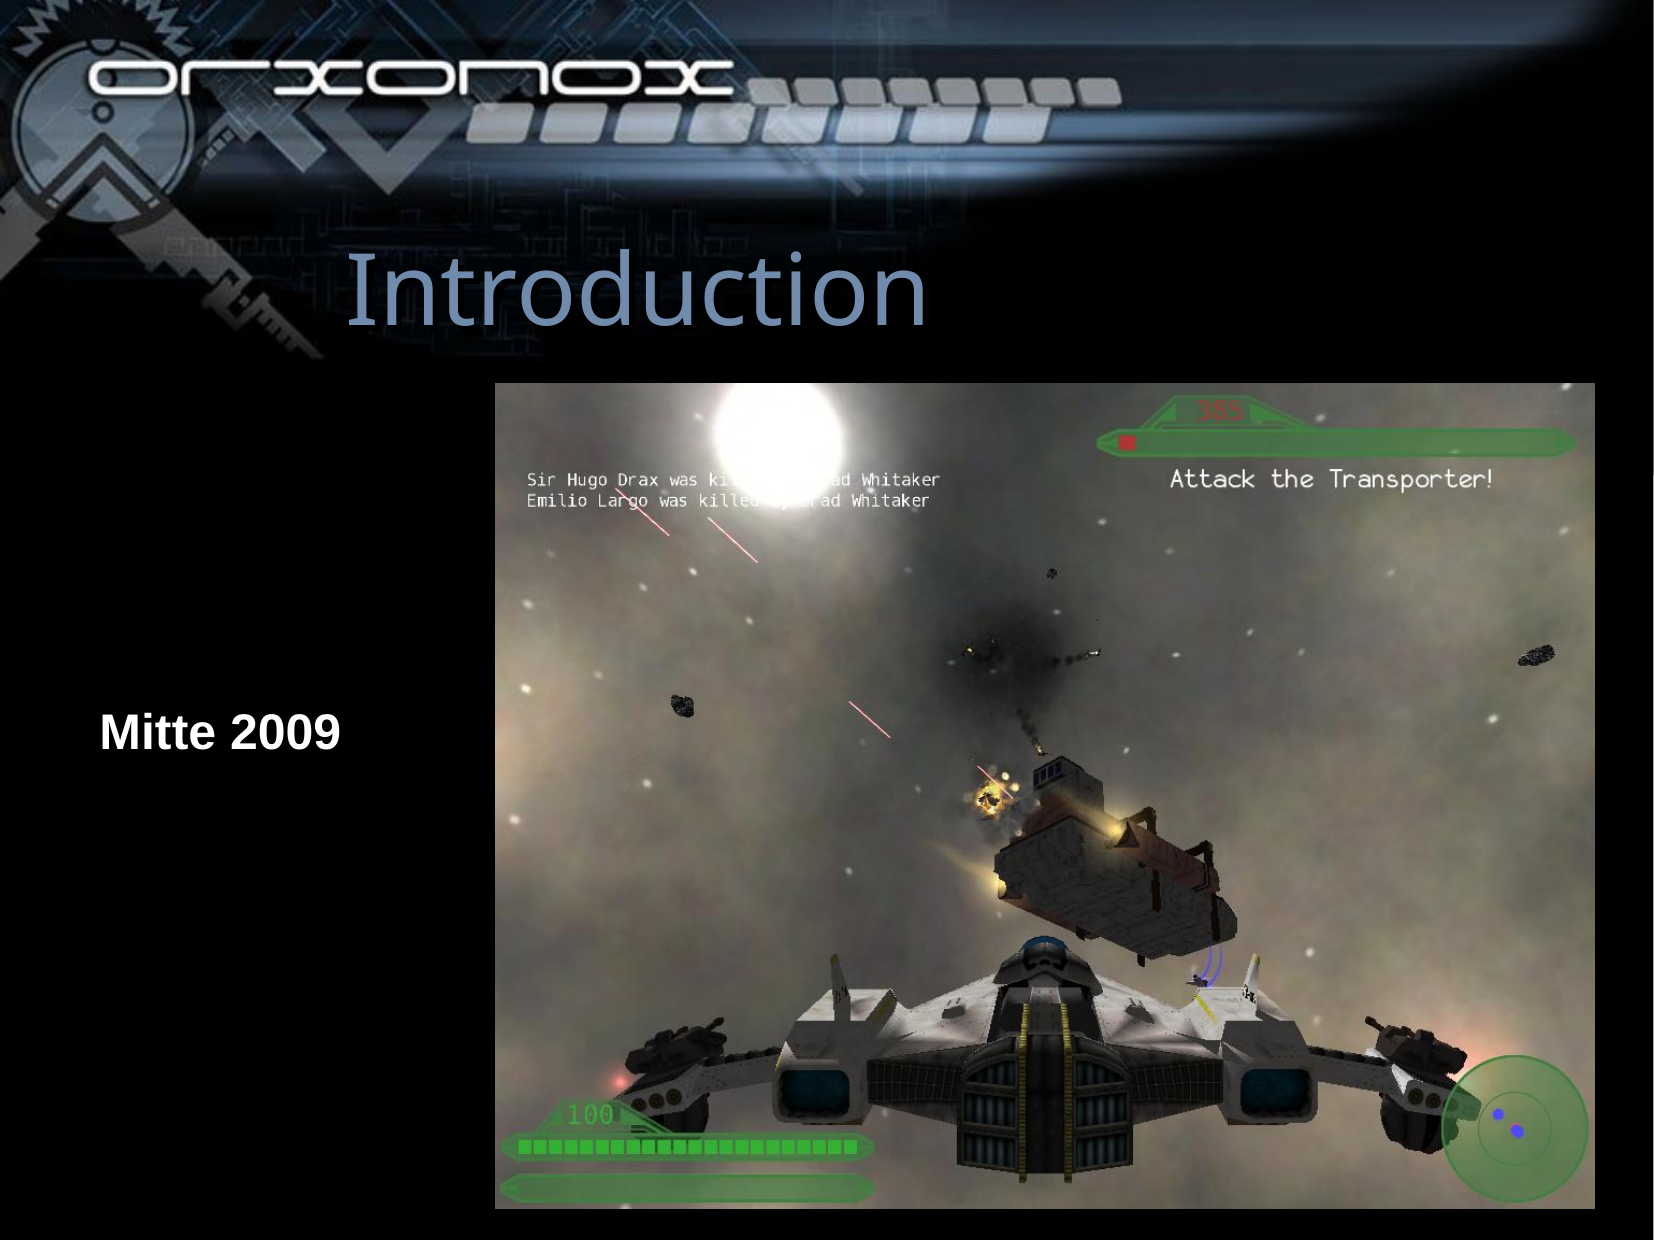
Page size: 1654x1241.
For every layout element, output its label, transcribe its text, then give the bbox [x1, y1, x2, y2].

text_box Mitte 2009 [84, 697, 357, 768]
text_box Introduction [330, 211, 1418, 343]
picture [0, 0, 1654, 1209]
